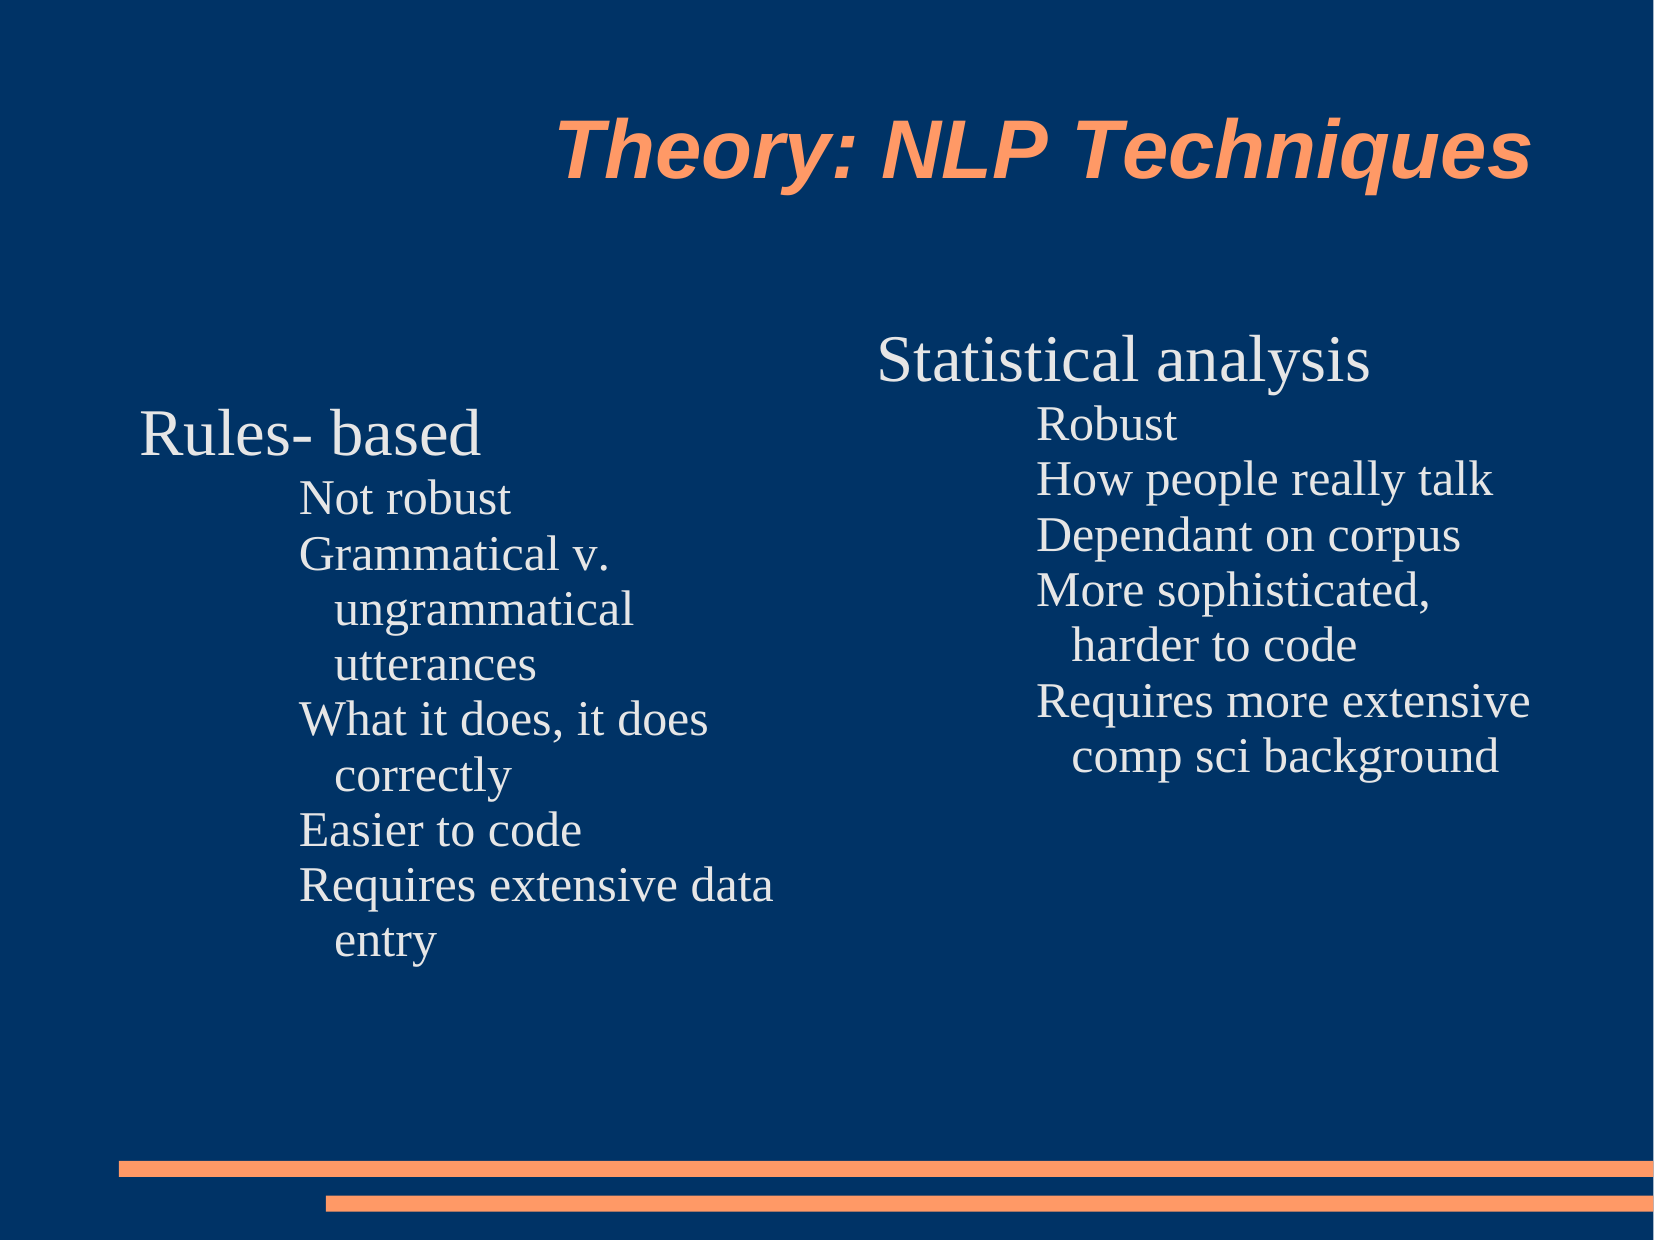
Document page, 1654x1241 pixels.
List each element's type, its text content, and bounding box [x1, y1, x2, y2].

list Statistical analysis Robust How people really talk Dependant on corpus More sophisticated, harder to code Requires more extensive comp sci background [858, 322, 1562, 1118]
title Theory: NLP Techniques [121, 46, 1534, 254]
list Rules- based Not robust Grammatical v. ungrammatical utterances What it does, it does correctly Easier to code Requires extensive data entry [121, 322, 824, 1133]
